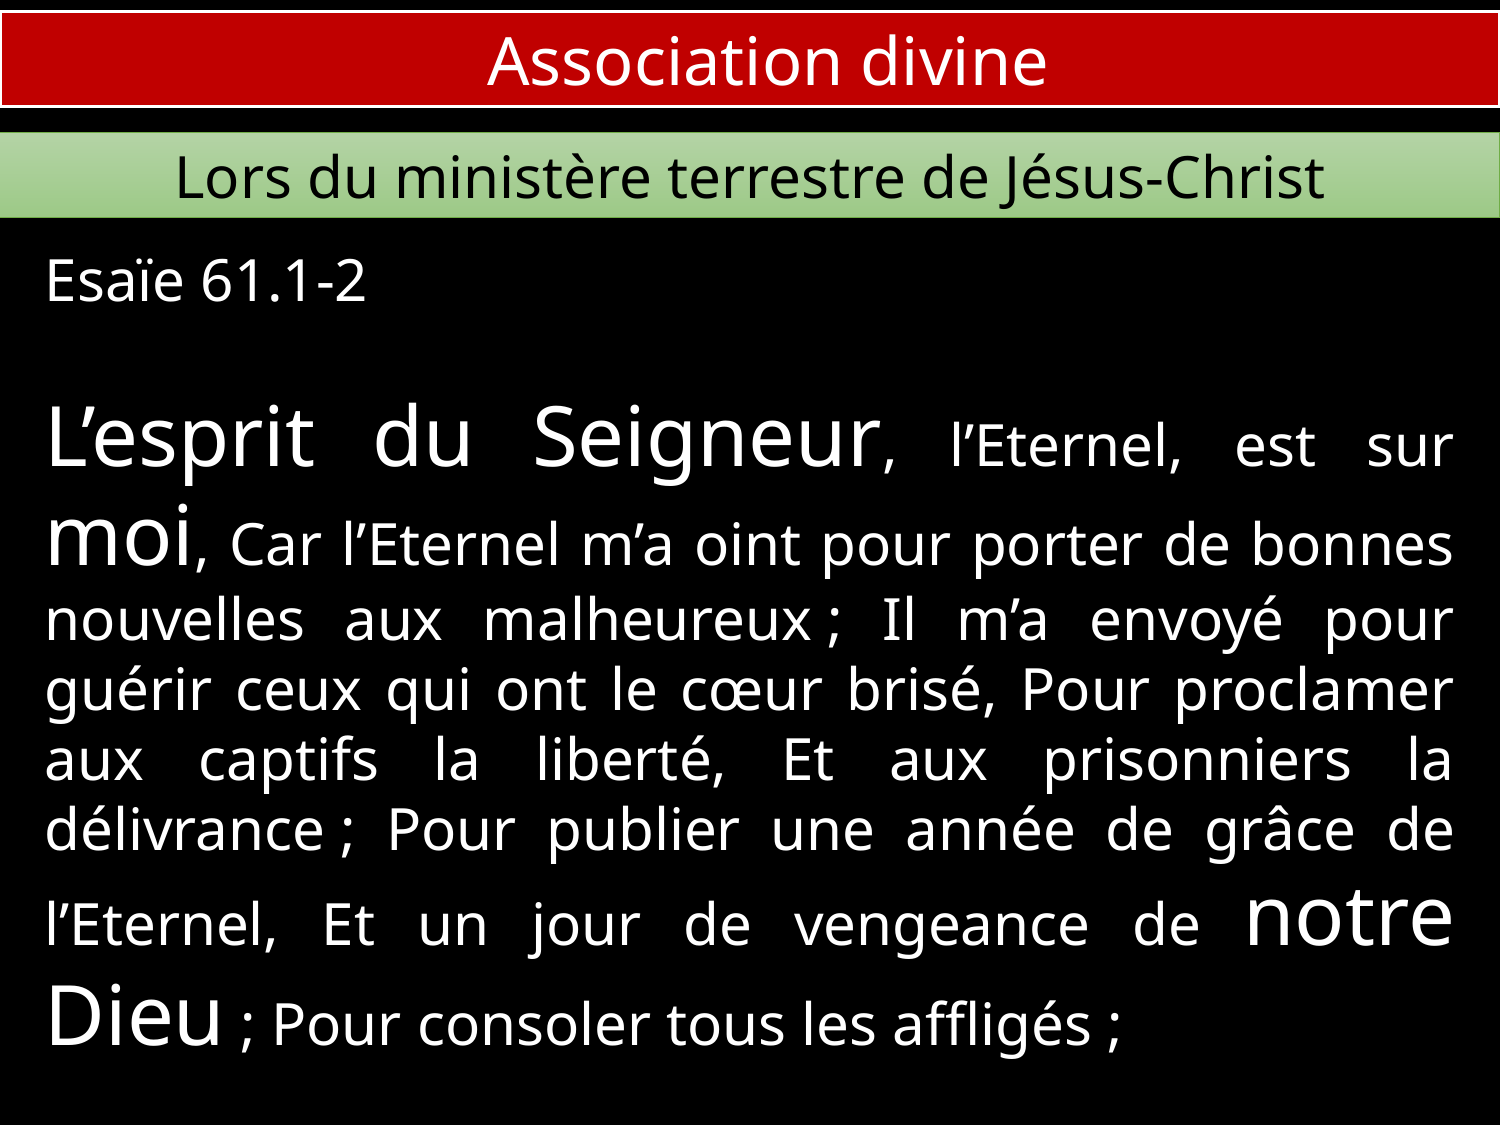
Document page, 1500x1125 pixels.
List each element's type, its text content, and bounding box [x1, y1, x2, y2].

text_box Esaïe 61.1-2 L’esprit du Seigneur, l’Eternel, est sur moi, Car l’Eternel m’a oint pour porter de bonnes nouvelles aux malheureux ; Il m’a envoyé pour guérir ceux qui ont le cœur brisé, Pour proclamer aux captifs la liberté, Et aux prisonniers la délivrance ; Pour publier une année de grâce de l’Eternel, Et un jour de vengeance de notre Dieu ; Pour consoler tous les affligés ; [30, 235, 1470, 1070]
text_box Association divine [0, 11, 1500, 107]
text_box Lors du ministère terrestre de Jésus-Christ [0, 132, 1500, 218]
